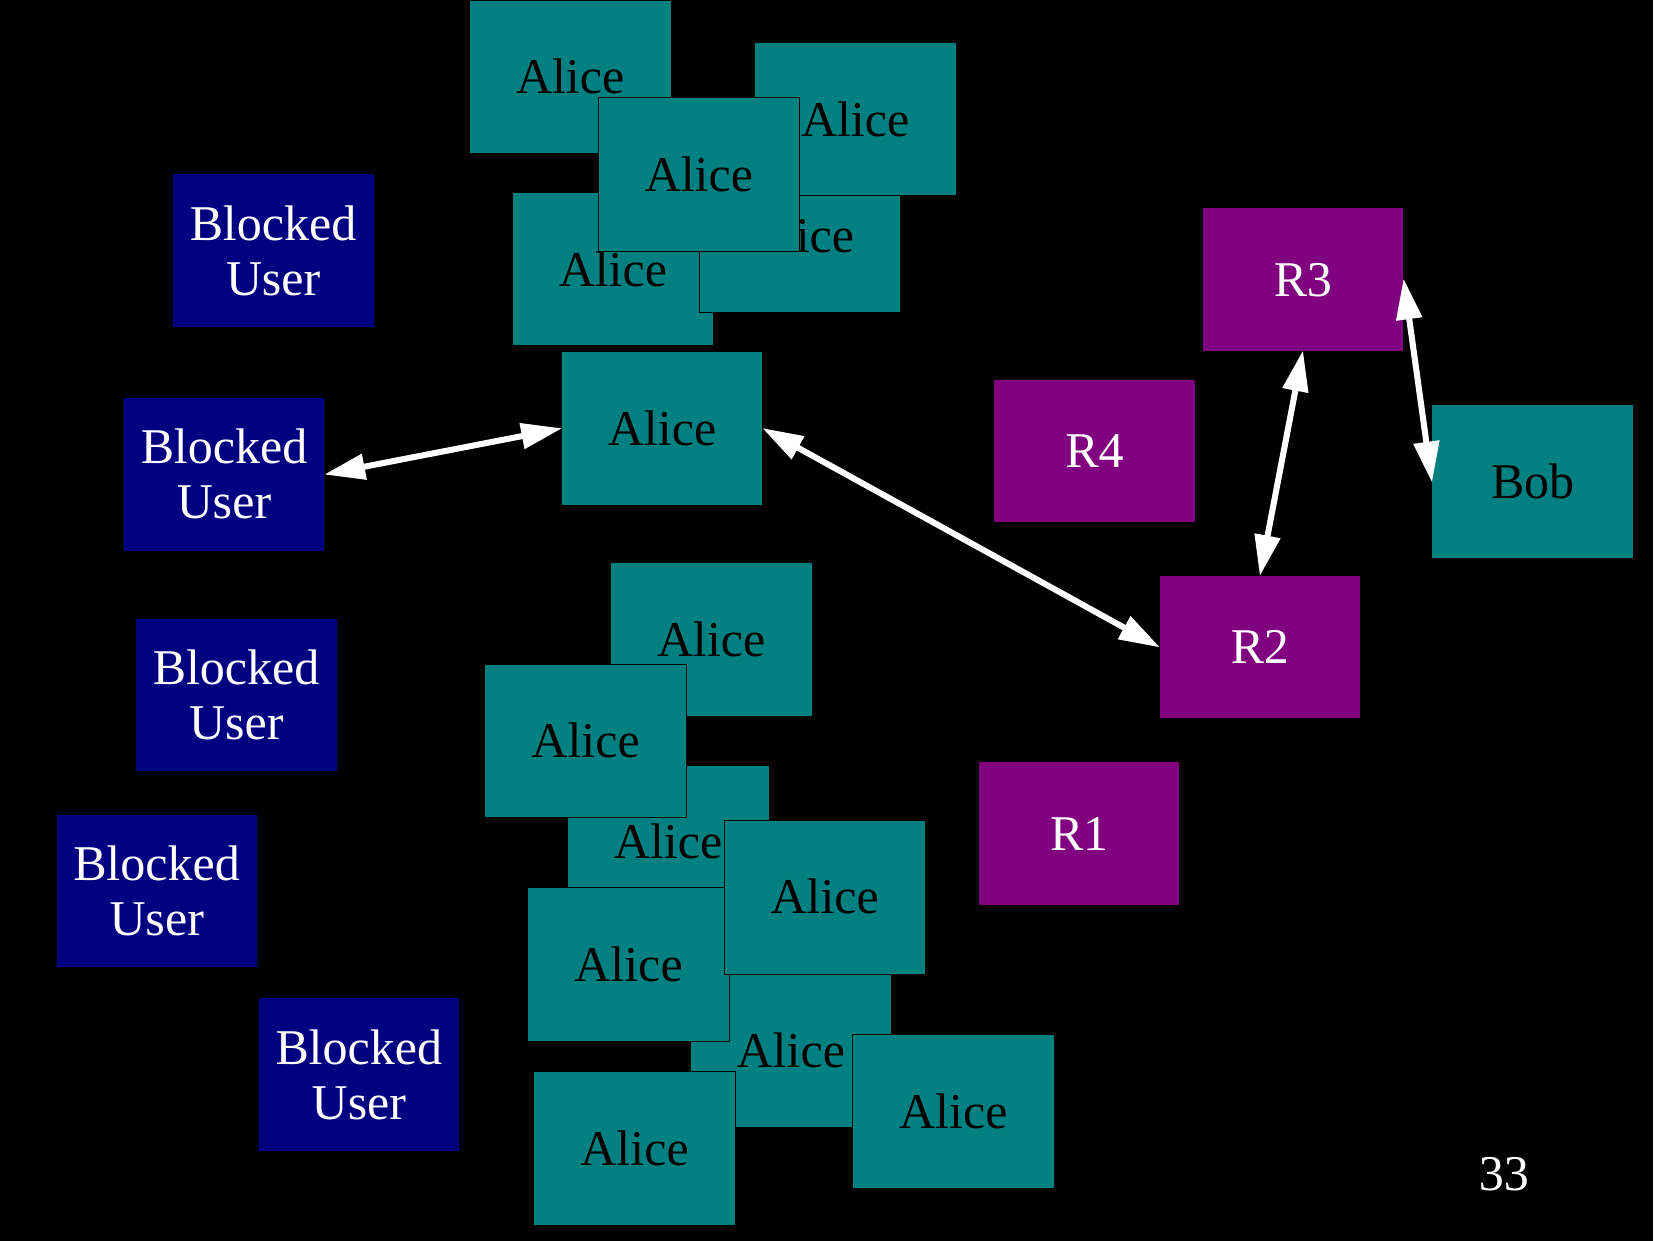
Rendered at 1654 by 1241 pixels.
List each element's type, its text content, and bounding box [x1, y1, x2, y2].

text_box Alice [484, 664, 687, 818]
text_box Alice [598, 97, 800, 252]
text_box Blocked User [258, 997, 460, 1152]
text_box Alice [527, 887, 730, 1042]
text_box Blocked User [135, 618, 338, 772]
text_box Alice [690, 975, 892, 1128]
text_box Blocked User [123, 397, 325, 552]
text_box Alice [469, 0, 672, 154]
text_box Alice [533, 1071, 736, 1226]
text_box Alice [699, 196, 901, 313]
text_box R2 [1159, 575, 1361, 719]
text_box R1 [978, 761, 1180, 906]
text_box Alice [724, 820, 926, 975]
text_box Alice [754, 42, 957, 196]
text_box Bob [1431, 404, 1634, 559]
text_box Blocked User [56, 814, 258, 968]
text_box Alice [512, 192, 714, 346]
text_box Alice [852, 1034, 1055, 1189]
text_box Alice [610, 562, 813, 717]
text_box R4 [993, 379, 1196, 523]
text_box Blocked User [172, 173, 375, 328]
text_box Alice [567, 765, 770, 887]
text_box Alice [561, 351, 763, 506]
text_box R3 [1202, 207, 1404, 352]
